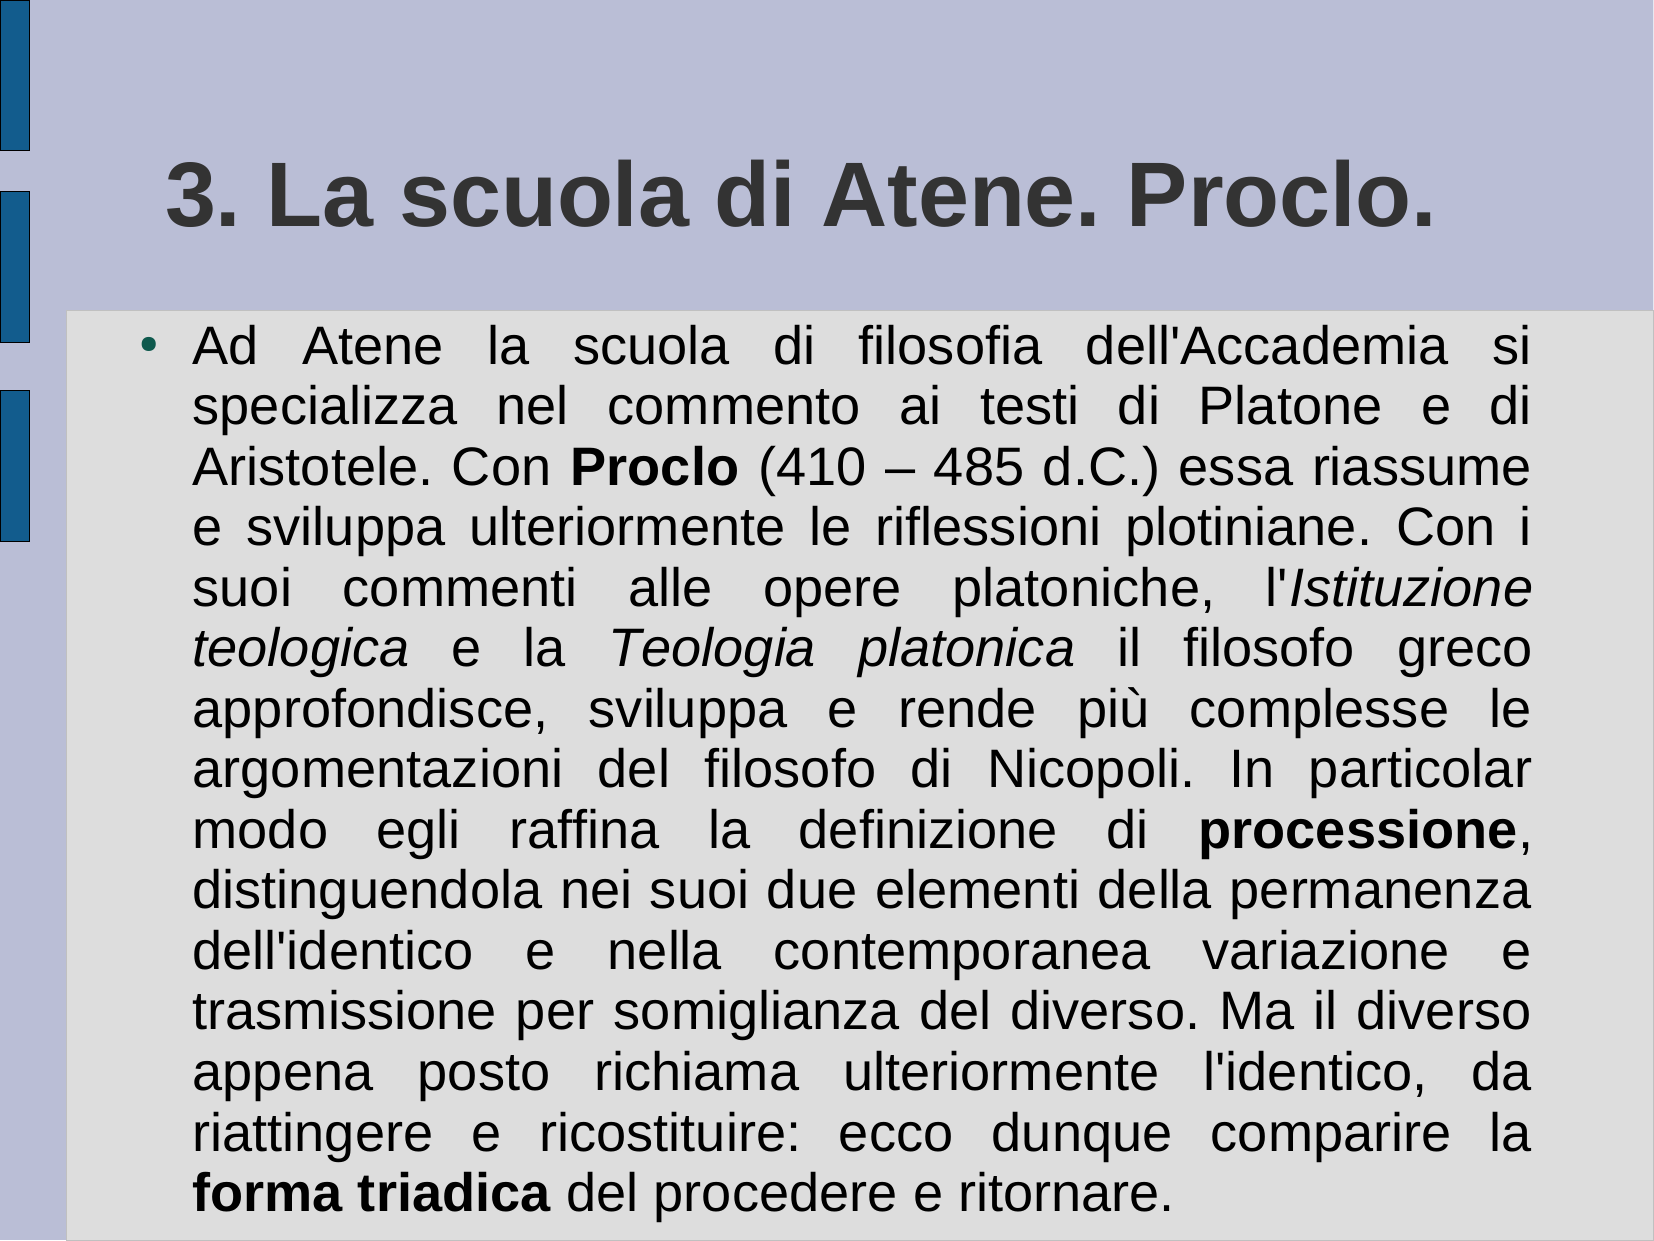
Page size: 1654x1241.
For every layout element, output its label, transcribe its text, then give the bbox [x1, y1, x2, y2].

title 3. La scuola di Atene. Proclo. [121, 91, 1534, 299]
list Ad Atene la scuola di filosofia dell'Accademia si specializza nel commento ai testi di Platone e di Aristotele. Con Proclo (410 – 485 d.C.) essa riassume e sviluppa ulteriormente le riflessioni plotiniane. Con i suoi commenti alle opere platoniche, l'Istituzione teologica e la Teologia platonica il filosofo greco approfondisce, sviluppa e rende più complesse le argomentazioni del filosofo di Nicopoli. In particolar modo egli raffina la definizione di processione, distinguendola nei suoi due elementi della permanenza dell'identico e nella contemporanea variazione e trasmissione per somiglianza del diverso. Ma il diverso appena posto richiama ulteriormente l'identico, da riattingere e ricostituire: ecco dunque comparire la forma triadica del procedere e ritornare. [121, 315, 1534, 1229]
